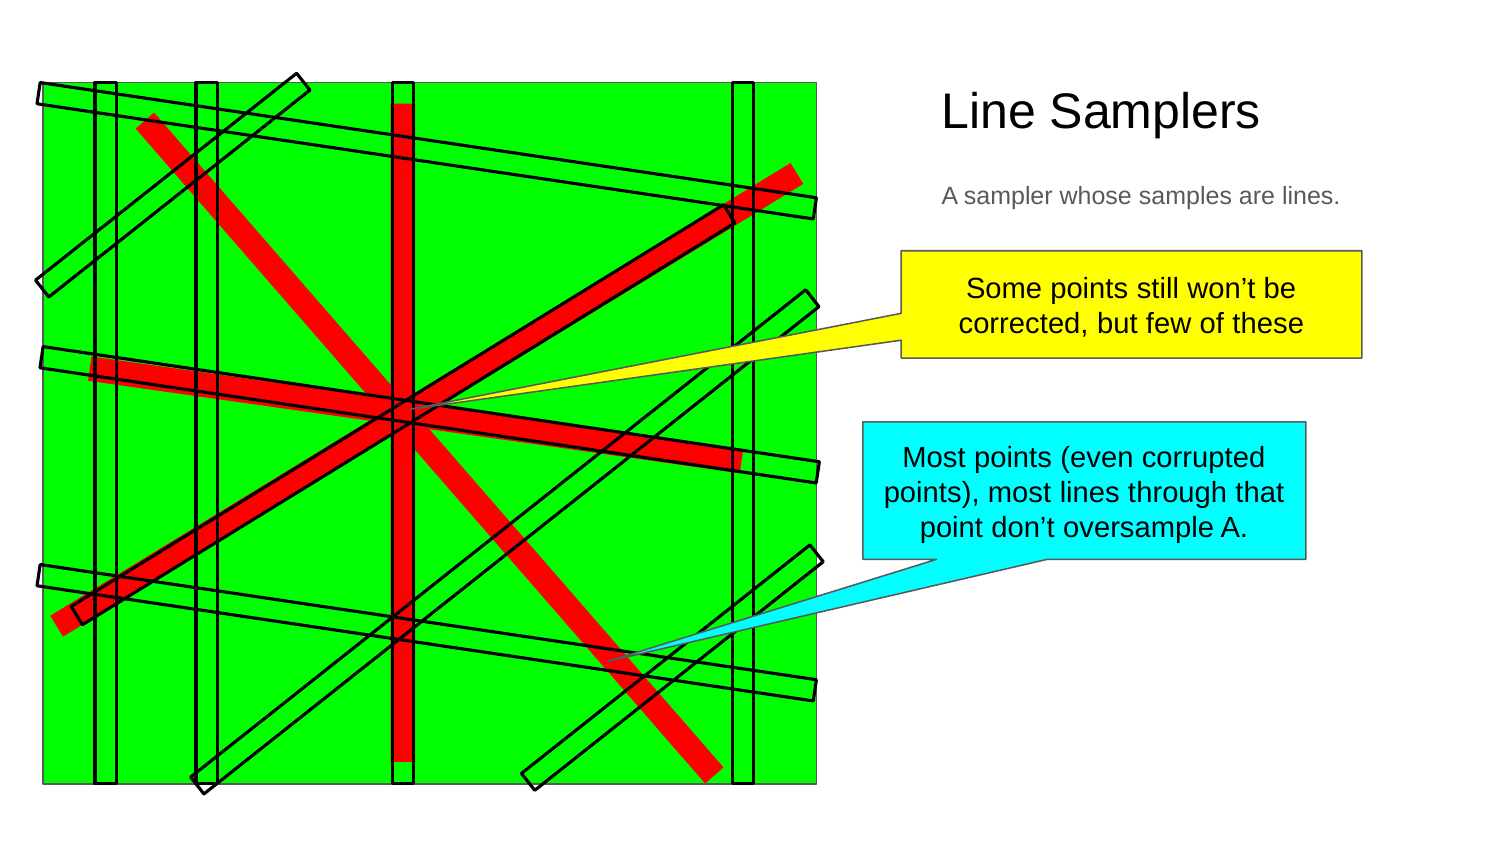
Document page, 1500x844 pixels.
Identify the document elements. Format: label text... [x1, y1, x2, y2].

text_box [127, 534, 194, 579]
text_box [219, 375, 391, 416]
text_box [660, 380, 731, 446]
text_box [97, 597, 115, 613]
text_box [198, 520, 216, 551]
text_box [198, 372, 216, 392]
text_box [630, 365, 731, 435]
text_box [755, 476, 817, 585]
text_box [118, 118, 194, 212]
text_box [97, 378, 115, 573]
text_box [755, 293, 815, 341]
text_box [219, 111, 241, 129]
text_box [97, 84, 115, 91]
text_box [42, 370, 93, 570]
text_box [97, 220, 115, 256]
text_box [742, 336, 752, 344]
text_box [394, 423, 403, 430]
text_box [734, 363, 744, 371]
text_box [394, 642, 412, 782]
text_box [755, 191, 814, 216]
text_box [118, 82, 194, 103]
text_box [219, 615, 364, 751]
text_box [398, 605, 412, 618]
text_box [42, 238, 93, 294]
text_box [755, 212, 817, 327]
text_box [118, 579, 147, 596]
text_box [417, 408, 619, 449]
text_box [787, 311, 817, 335]
text_box [219, 397, 371, 512]
text_box [394, 159, 412, 398]
text_box [259, 120, 391, 154]
text_box [160, 559, 194, 585]
text_box [198, 590, 216, 610]
text_box [97, 248, 115, 355]
text_box [755, 353, 817, 459]
text_box [198, 84, 216, 106]
list A sampler whose samples are lines. [926, 160, 1388, 239]
text_box [415, 644, 639, 784]
text_box [42, 85, 93, 110]
text_box [42, 265, 93, 352]
text_box [42, 567, 93, 592]
text_box [42, 589, 93, 784]
text_box [252, 82, 307, 115]
text_box [734, 451, 752, 471]
text_box [755, 454, 817, 480]
text_box [98, 582, 115, 595]
text_box [734, 670, 752, 690]
text_box [734, 209, 752, 343]
text_box [118, 382, 194, 574]
text_box [674, 634, 728, 660]
text_box [734, 363, 752, 450]
text_box Most points (even corrupted points), most lines through that point don’t oversample A. [607, 421, 1306, 662]
text_box [707, 611, 731, 630]
text_box [42, 107, 93, 272]
text_box [198, 612, 216, 768]
text_box [764, 570, 817, 612]
text_box [42, 349, 93, 373]
text_box [428, 458, 731, 651]
text_box [219, 637, 391, 779]
text_box [547, 682, 731, 784]
text_box [97, 608, 115, 782]
text_box [219, 138, 391, 396]
text_box [376, 622, 391, 636]
text_box [415, 426, 596, 596]
text_box [415, 162, 715, 392]
text_box [131, 584, 194, 607]
text_box [734, 188, 752, 208]
text_box Some points still won’t be corrected, but few of these [410, 250, 1362, 410]
text_box [219, 82, 281, 111]
text_box [734, 84, 752, 186]
text_box [415, 82, 731, 183]
text_box [608, 435, 648, 453]
text_box [97, 575, 113, 588]
title Line Samplers [926, 29, 1388, 154]
text_box [755, 673, 814, 698]
text_box [525, 678, 668, 784]
text_box [118, 158, 194, 239]
text_box [384, 412, 391, 418]
text_box [198, 545, 216, 588]
text_box [219, 134, 246, 159]
text_box [637, 440, 731, 468]
text_box [702, 638, 731, 665]
text_box [198, 130, 216, 148]
text_box [229, 115, 269, 133]
text_box [415, 624, 662, 674]
text_box [97, 115, 115, 228]
text_box [650, 660, 691, 678]
text_box [680, 664, 731, 686]
text_box [198, 168, 216, 370]
text_box [54, 82, 93, 88]
text_box [415, 208, 731, 403]
text_box [734, 473, 752, 602]
text_box [394, 403, 412, 420]
text_box [415, 404, 426, 408]
text_box [198, 760, 216, 782]
text_box [755, 614, 817, 678]
text_box [282, 82, 391, 132]
text_box [734, 629, 752, 668]
text_box [755, 694, 817, 784]
text_box [734, 691, 752, 782]
text_box [415, 140, 731, 204]
text_box [451, 228, 731, 401]
text_box [75, 596, 93, 621]
text_box [198, 108, 216, 128]
text_box [97, 357, 115, 377]
text_box [118, 96, 194, 125]
text_box [97, 93, 115, 113]
text_box [198, 140, 216, 176]
text_box [221, 649, 391, 784]
text_box [219, 593, 387, 633]
text_box [405, 632, 412, 639]
text_box [118, 360, 194, 388]
text_box [415, 407, 431, 417]
text_box [394, 137, 412, 157]
text_box [394, 619, 412, 637]
text_box [118, 601, 194, 784]
text_box [734, 594, 752, 621]
text_box [198, 393, 216, 525]
text_box [755, 548, 817, 613]
text_box [448, 369, 701, 431]
text_box [394, 425, 412, 613]
text_box [118, 185, 194, 367]
text_box [219, 438, 391, 614]
text_box [394, 84, 412, 135]
text_box [755, 82, 817, 196]
text_box [649, 646, 678, 655]
text_box [219, 420, 391, 538]
text_box [415, 454, 625, 619]
